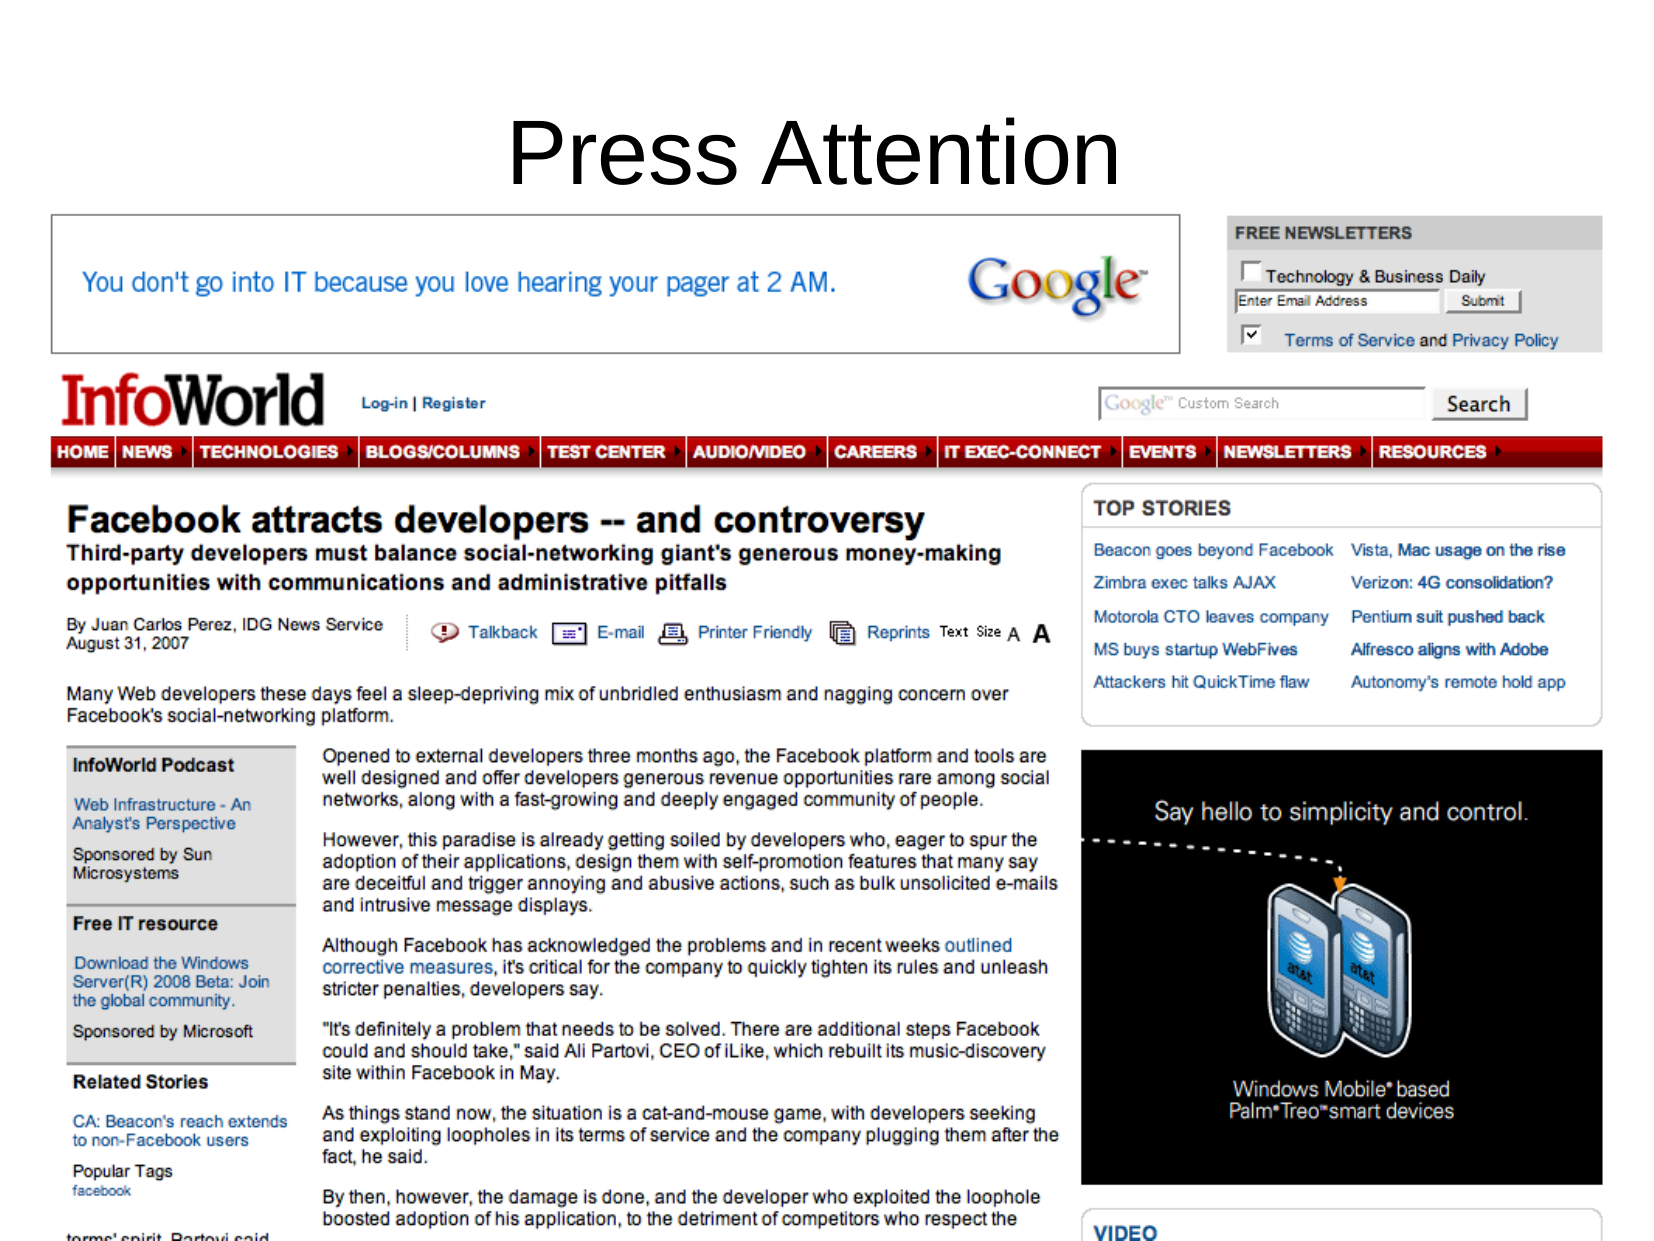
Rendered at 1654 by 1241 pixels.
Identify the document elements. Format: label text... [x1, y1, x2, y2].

title Press Attention [82, 56, 1571, 202]
picture [0, 202, 1654, 1241]
